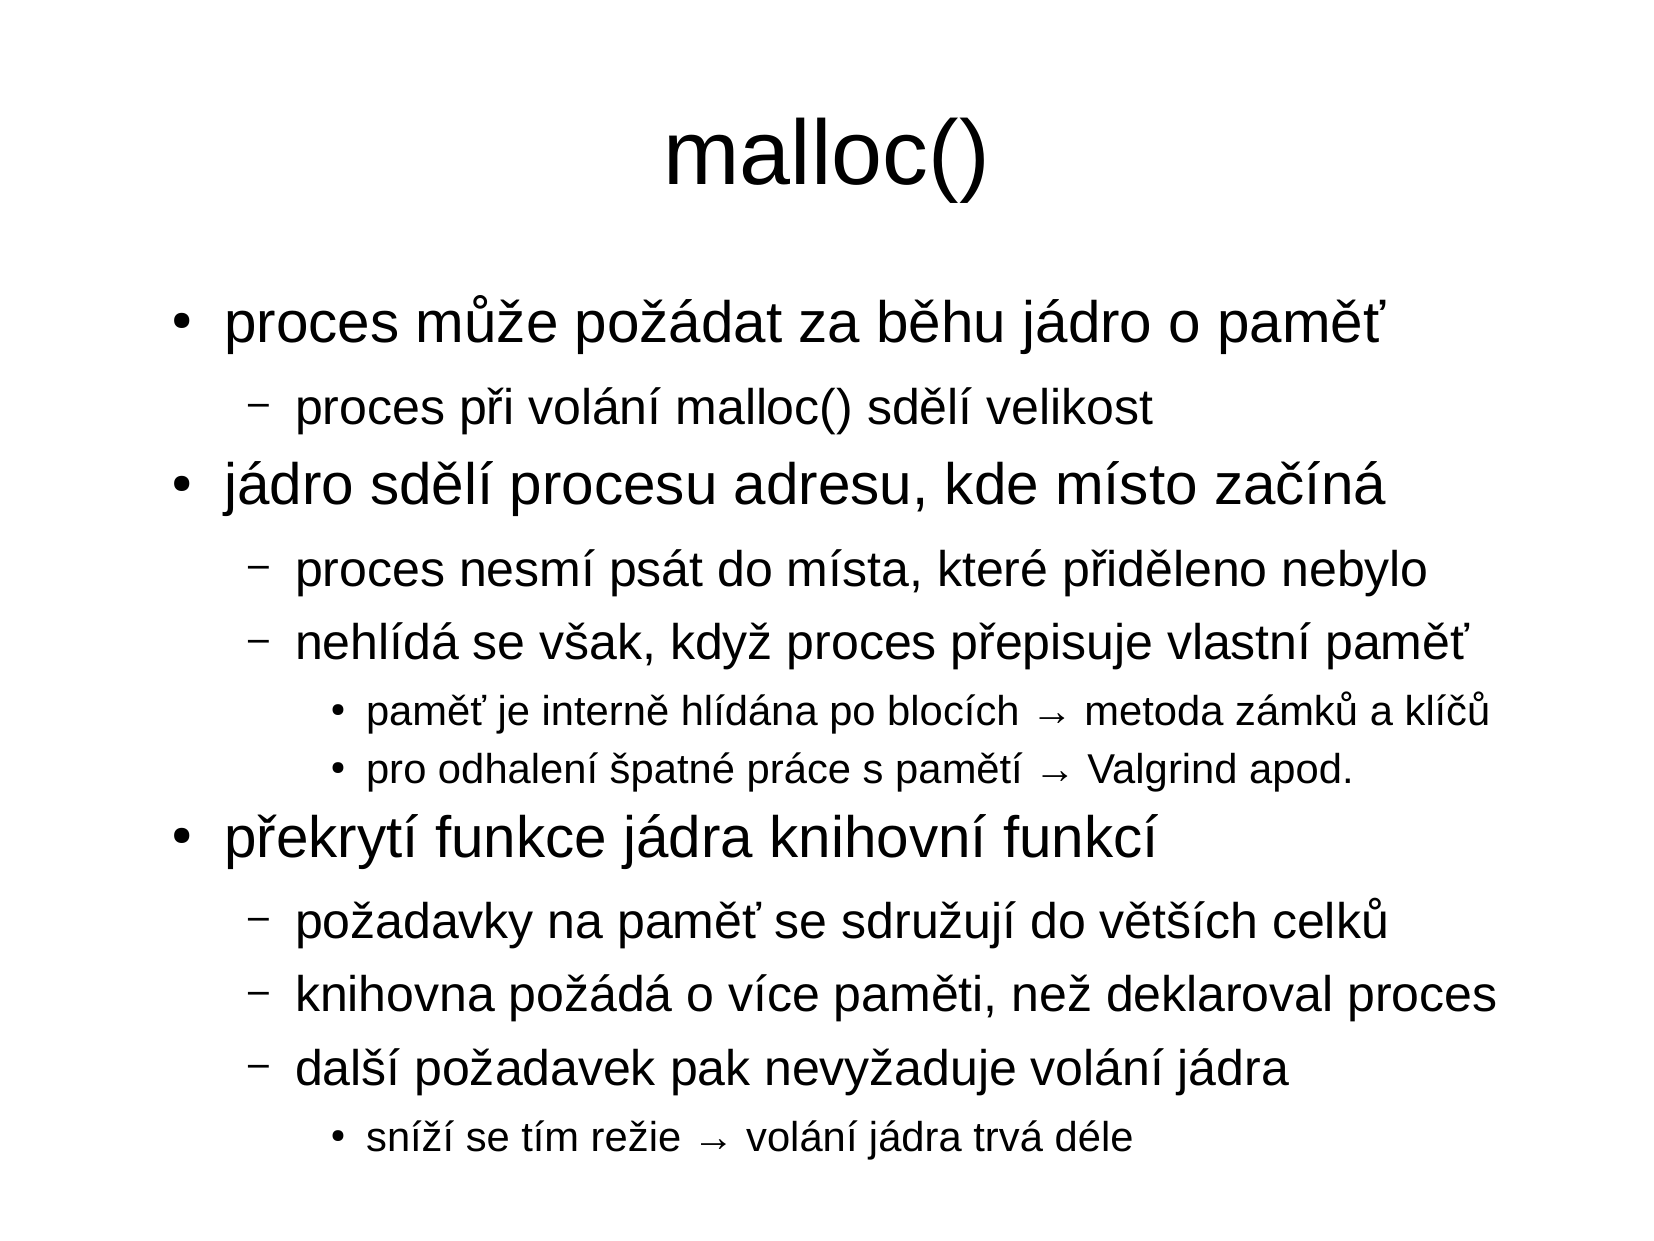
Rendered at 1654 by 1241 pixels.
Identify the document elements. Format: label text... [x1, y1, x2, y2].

title malloc() [82, 49, 1571, 257]
list proces může požádat za běhu jádro o paměť proces při volání malloc() sdělí velikost jádro sdělí procesu adresu, kde místo začíná proces nesmí psát do místa, které přiděleno nebylo nehlídá se však, když proces přepisuje vlastní paměť paměť je interně hlídána po blocích → metoda zámků a klíčů pro odhalení špatné práce s pamětí → Valgrind apod. překrytí funkce jádra knihovní funkcí požadavky na paměť se sdružují do větších celků knihovna požádá o více paměti, než deklaroval proces další požadavek pak nevyžaduje volání jádra sníží se tím režie → volání jádra trvá déle [82, 290, 1571, 1161]
